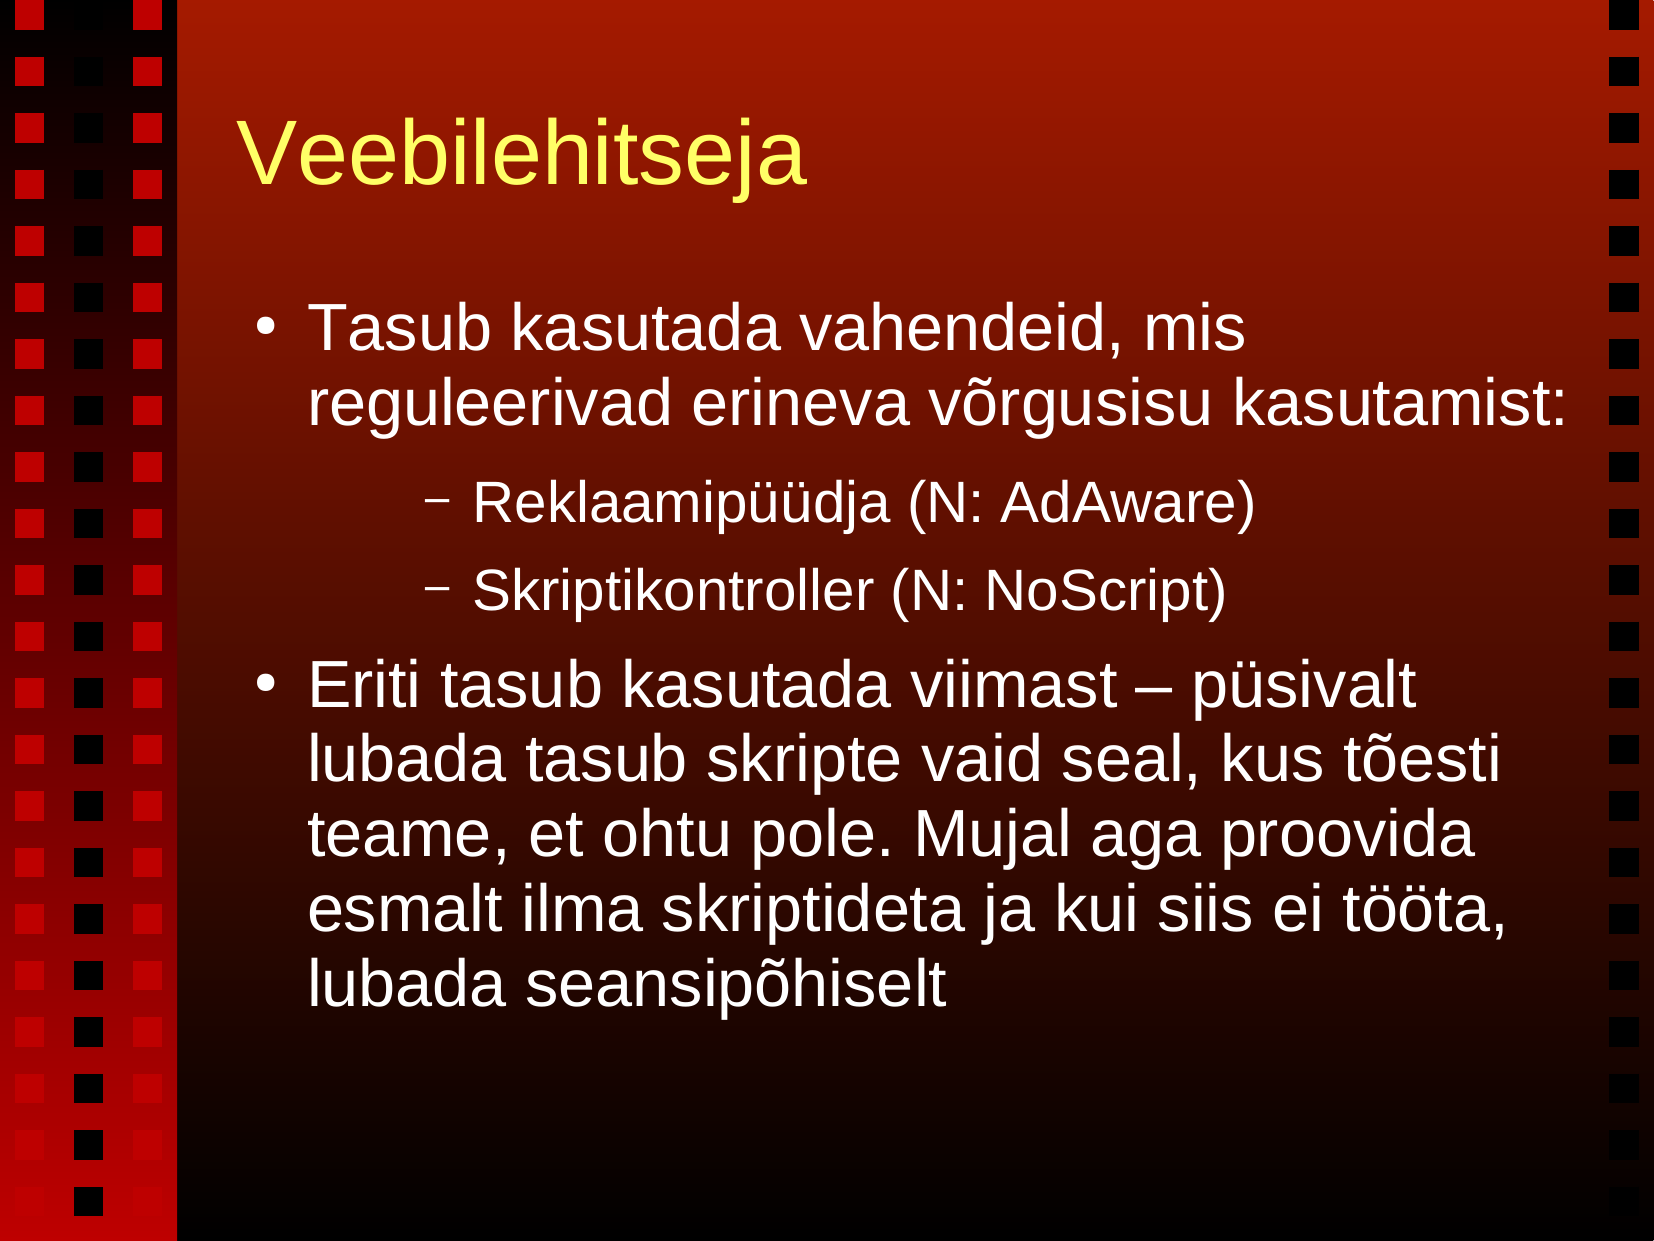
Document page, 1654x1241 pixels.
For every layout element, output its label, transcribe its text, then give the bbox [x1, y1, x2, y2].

title Veebilehitseja [236, 49, 1571, 257]
list Tasub kasutada vahendeid, mis reguleerivad erineva võrgusisu kasutamist: Reklaamipüüdja (N: AdAware) Skriptikontroller (N: NoScript) Eriti tasub kasutada viimast – püsivalt lubada tasub skripte vaid seal, kus tõesti teame, et ohtu pole. Mujal aga proovida esmalt ilma skriptideta ja kui siis ei tööta, lubada seansipõhiselt [236, 290, 1571, 1109]
